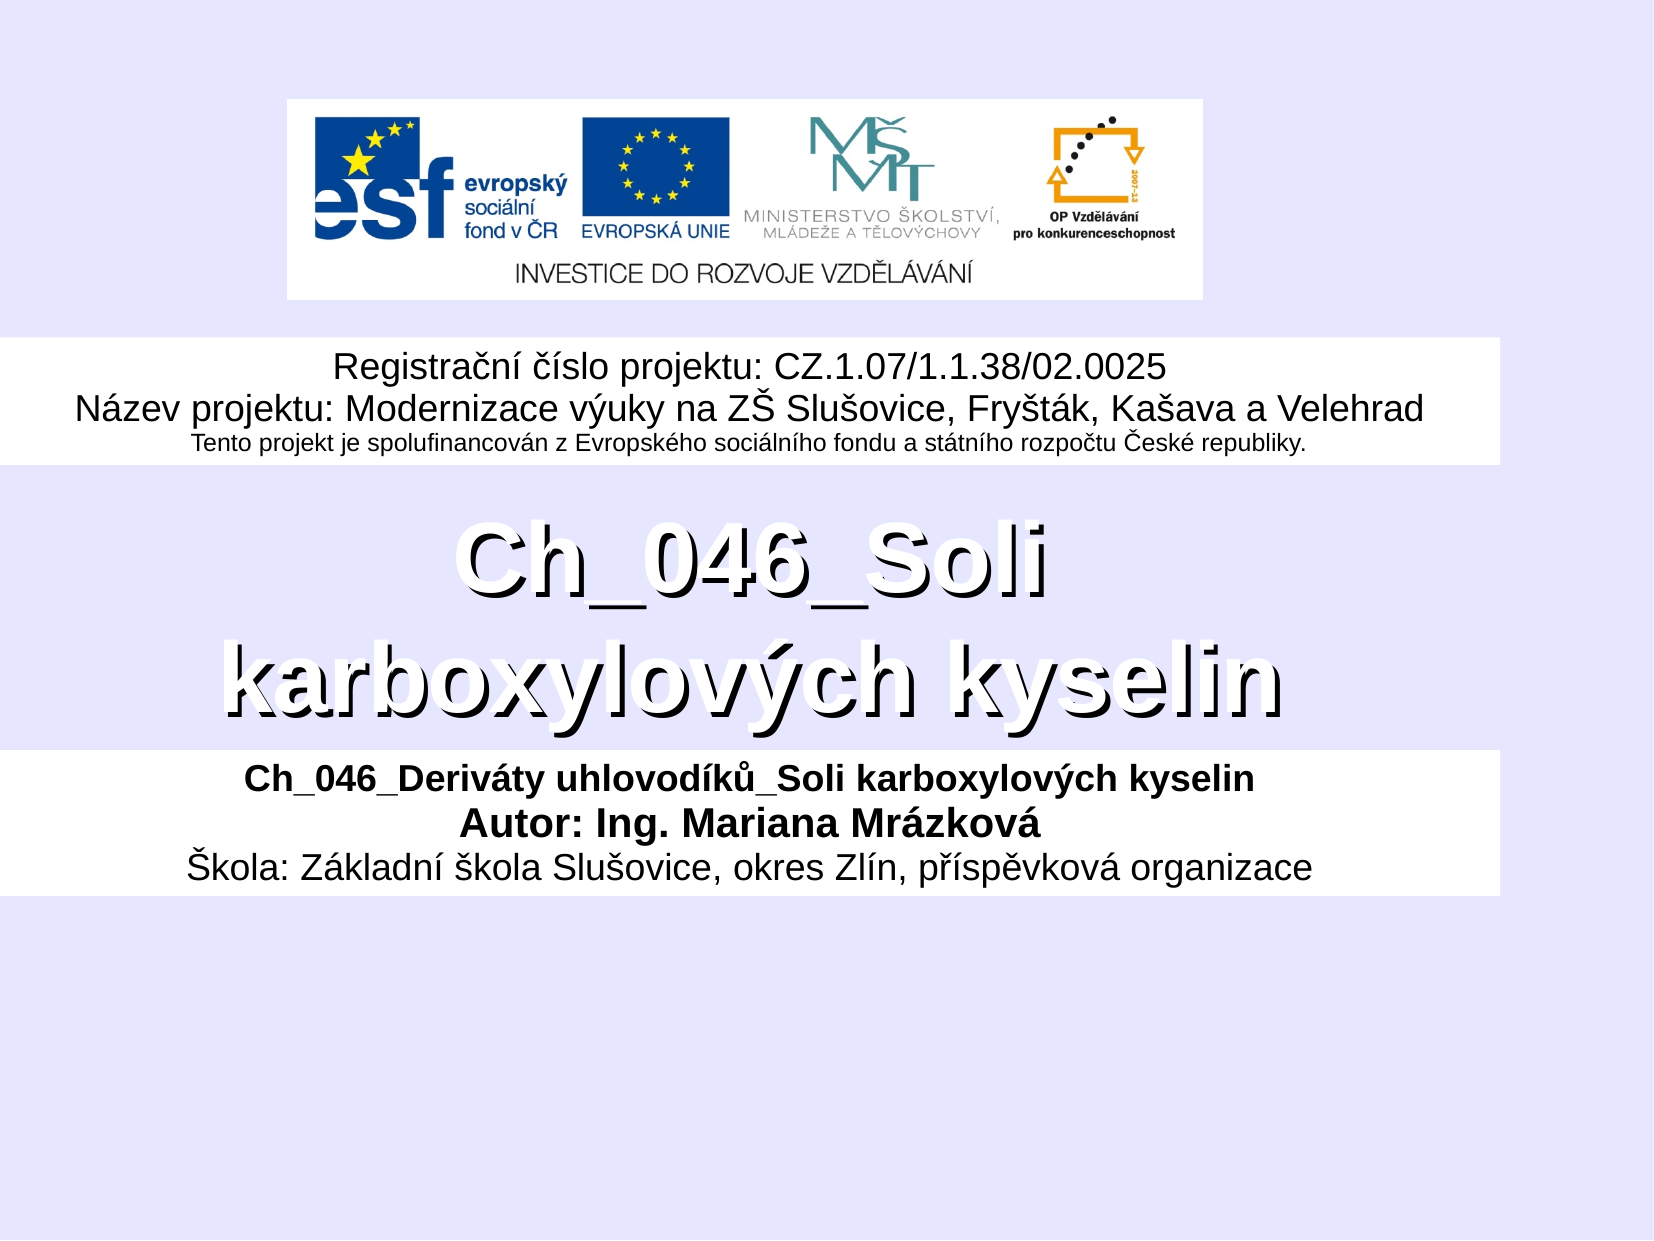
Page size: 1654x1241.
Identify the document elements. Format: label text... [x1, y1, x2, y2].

text_box Registrační číslo projektu: CZ.1.07/1.1.38/02.0025 Název projektu: Modernizace výuky na ZŠ Slušovice, Fryšták, Kašava a Velehrad Tento projekt je spolufinancován z Evropského sociálního fondu a státního rozpočtu České republiky. [0, 337, 1501, 465]
text_box Ch_046_Deriváty uhlovodíků_Soli karboxylových kyselin Autor: Ing. Mariana Mrázková Škola: Základní škola Slušovice, okres Zlín, příspěvková organizace [0, 750, 1501, 896]
title Ch_046_Soli karboxylových kyselin [112, 484, 1388, 741]
picture [287, 99, 1203, 300]
